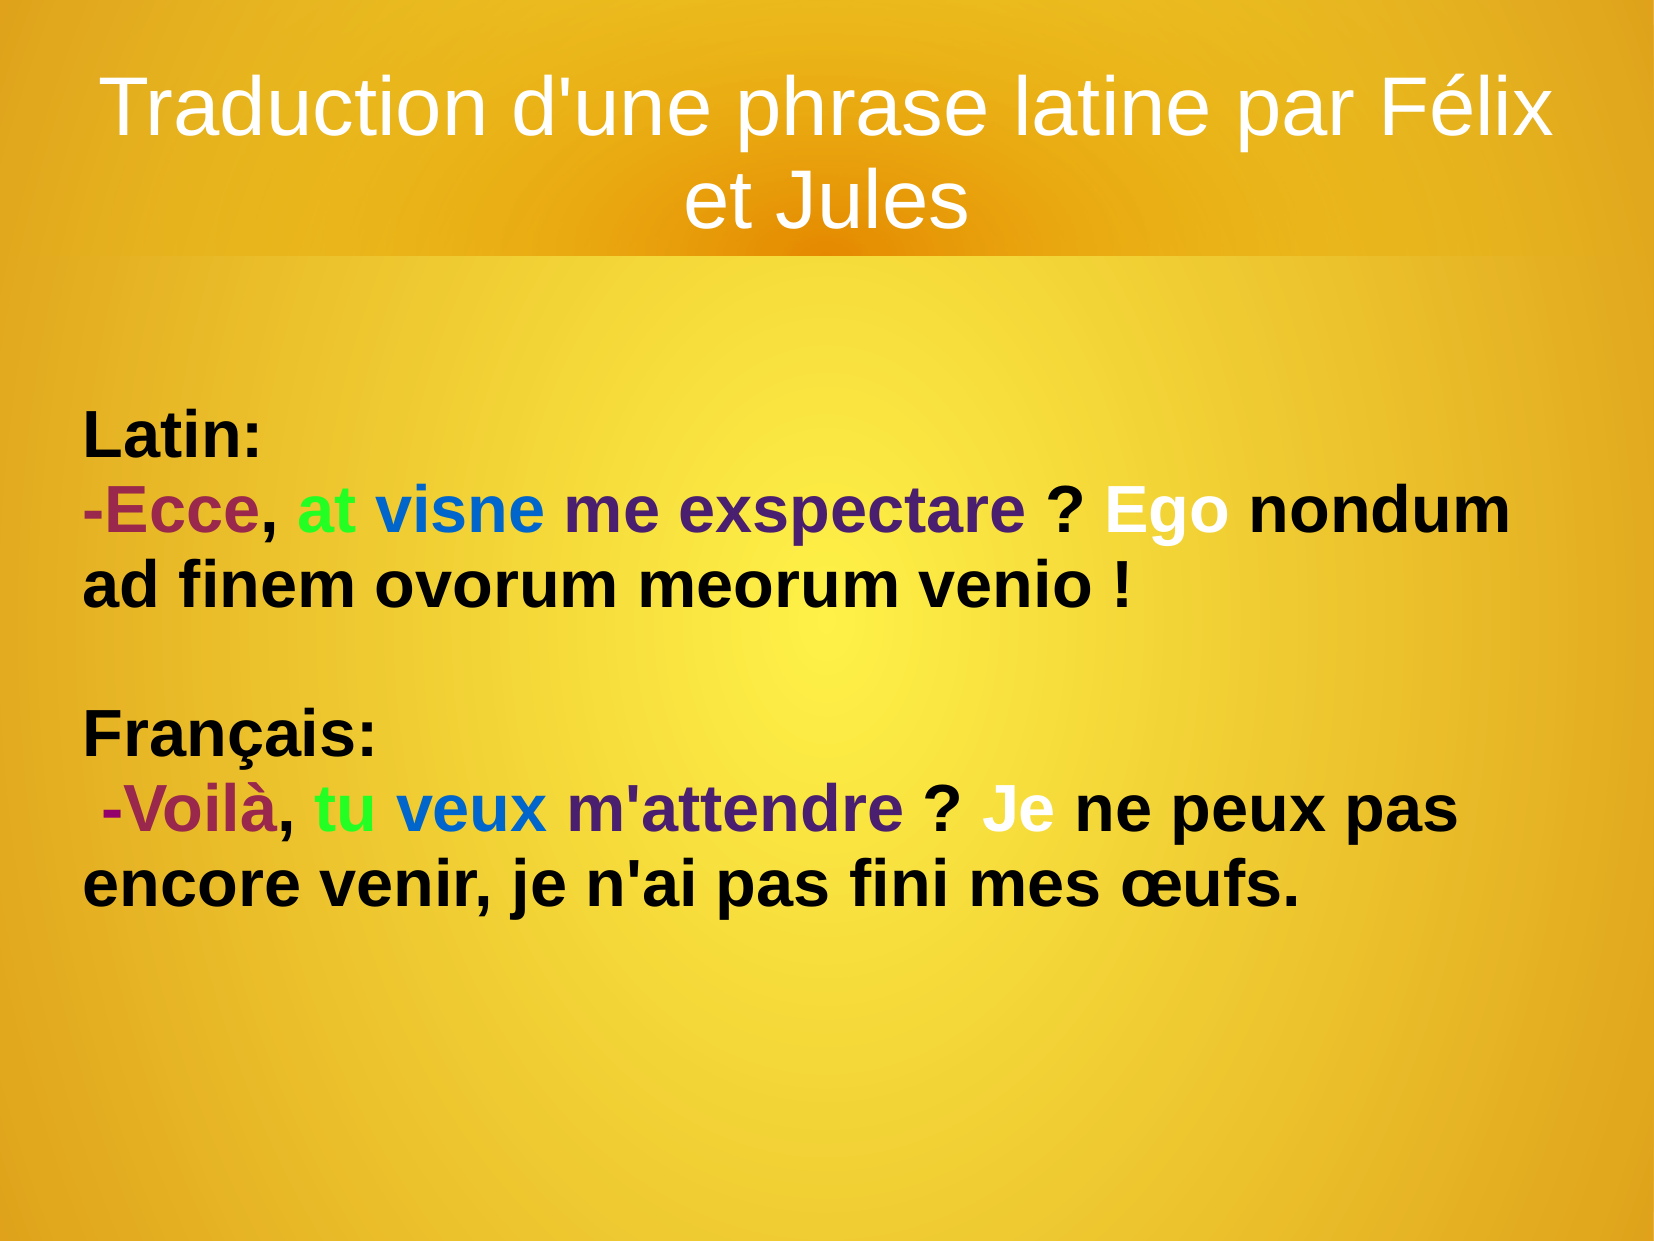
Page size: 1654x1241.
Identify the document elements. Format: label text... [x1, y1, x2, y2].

subtitle Latin: -Ecce, at visne me exspectare ? Ego nondum ad finem ovorum meorum venio ! Français: -Voilà, tu veux m'attendre ? Je ne peux pas encore venir, je n'ai pas fini mes œufs. [82, 299, 1571, 1019]
title Traduction d'une phrase latine par Félix et Jules [82, 49, 1571, 257]
